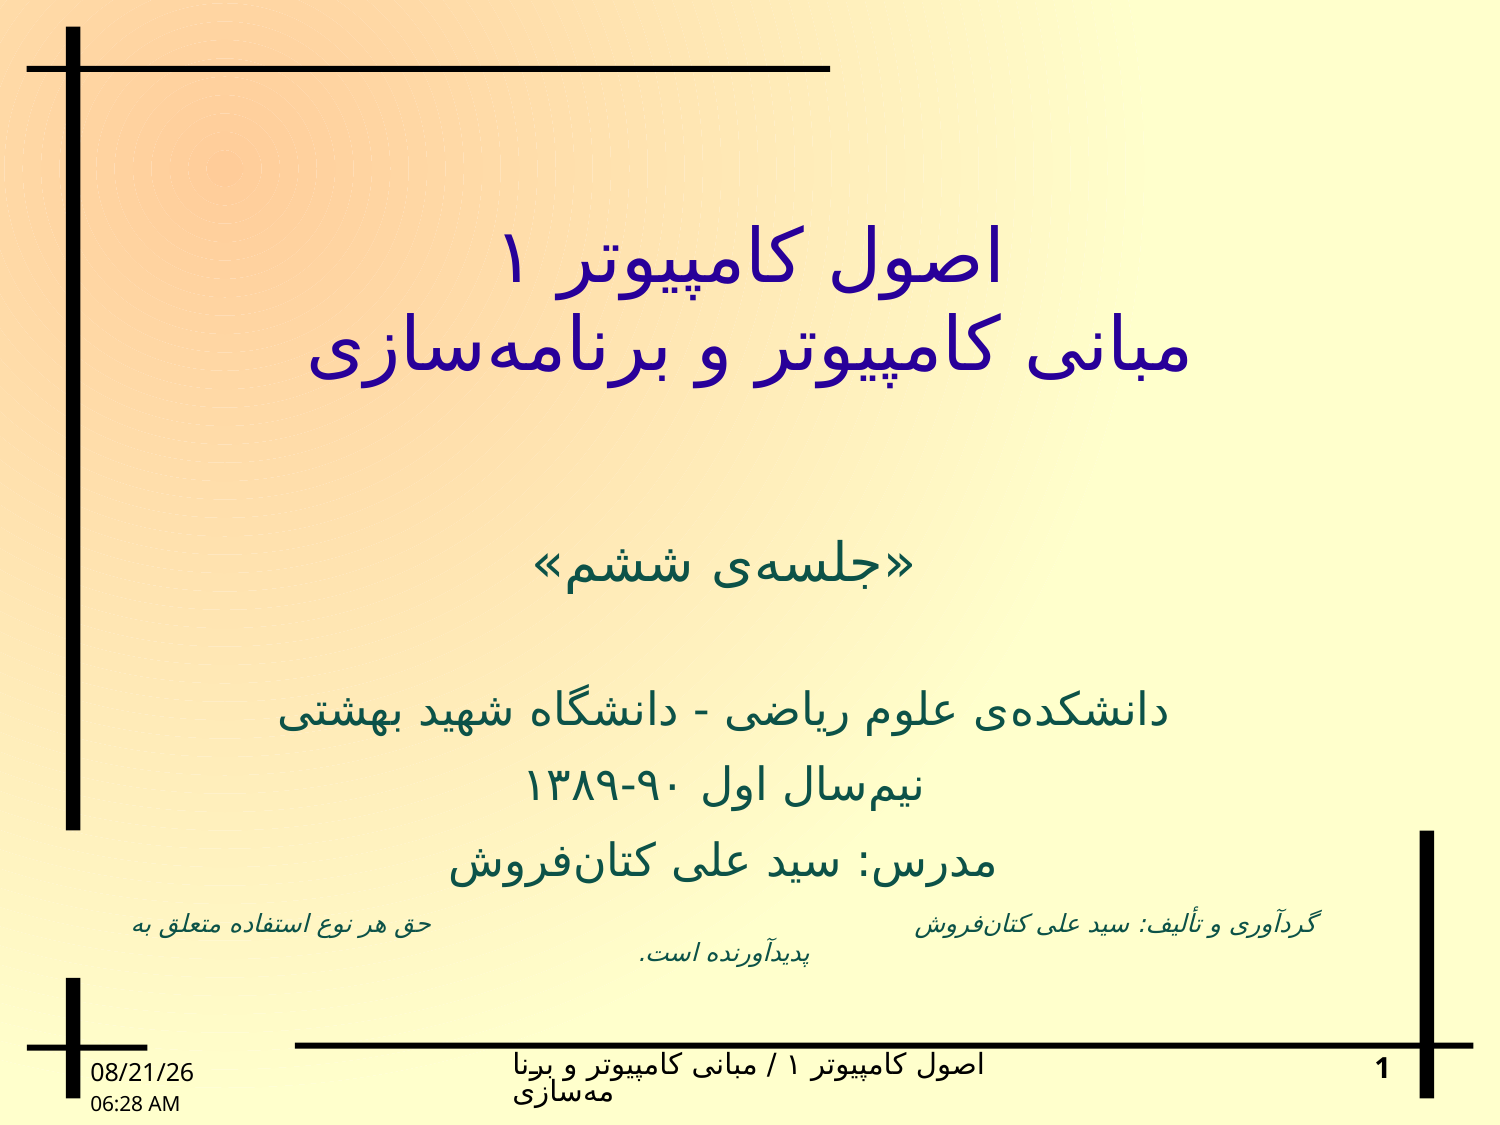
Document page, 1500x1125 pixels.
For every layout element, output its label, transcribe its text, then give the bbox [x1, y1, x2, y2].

list «جلسه‌ی ششم» دانشکده‌ی علوم ریاضی - دانشگاه شهید بهشتی نیم‌سال اول ۹۰-۱۳۸۹ مدرس: سید علی کتان‌فروش گردآوری و تألیف: سید علی کتان‌فروش حق هر نوع استفاده متعلق به پدیدآورنده است. [89, 530, 1411, 1041]
title اصول کامپیوتر ۱ مبانی کامپیوتر و برنامه‌سازی [109, 177, 1391, 424]
